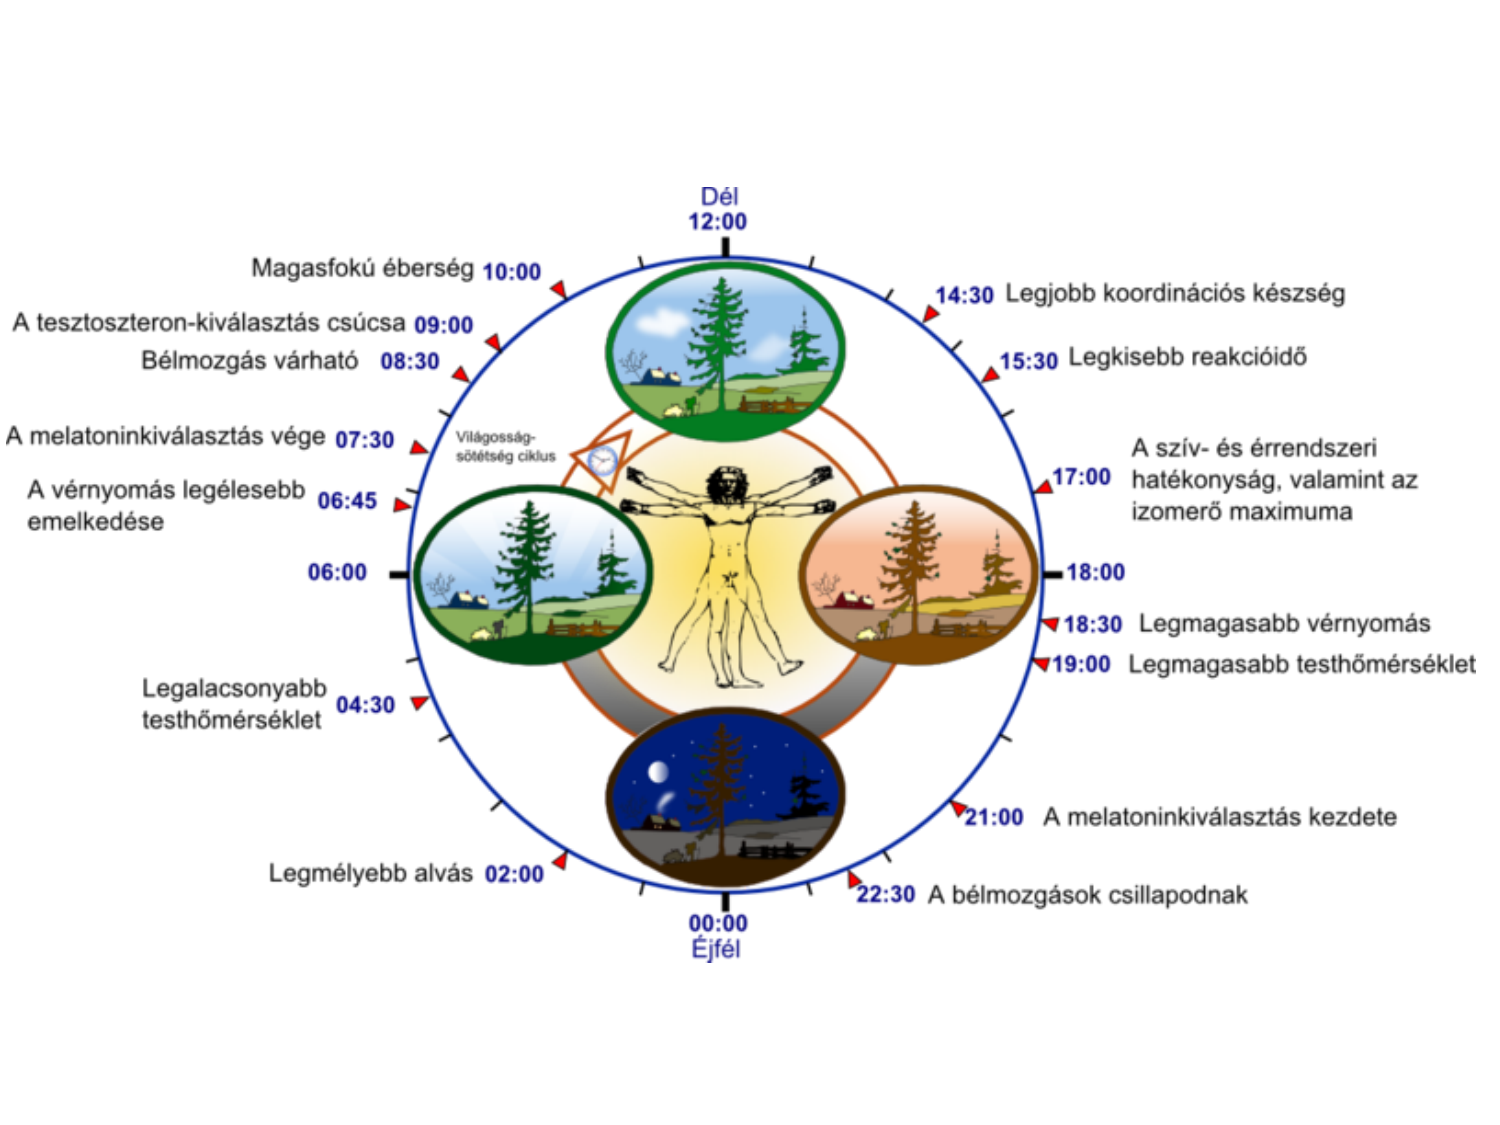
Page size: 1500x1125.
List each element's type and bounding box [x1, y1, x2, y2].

picture [6, 187, 1476, 963]
